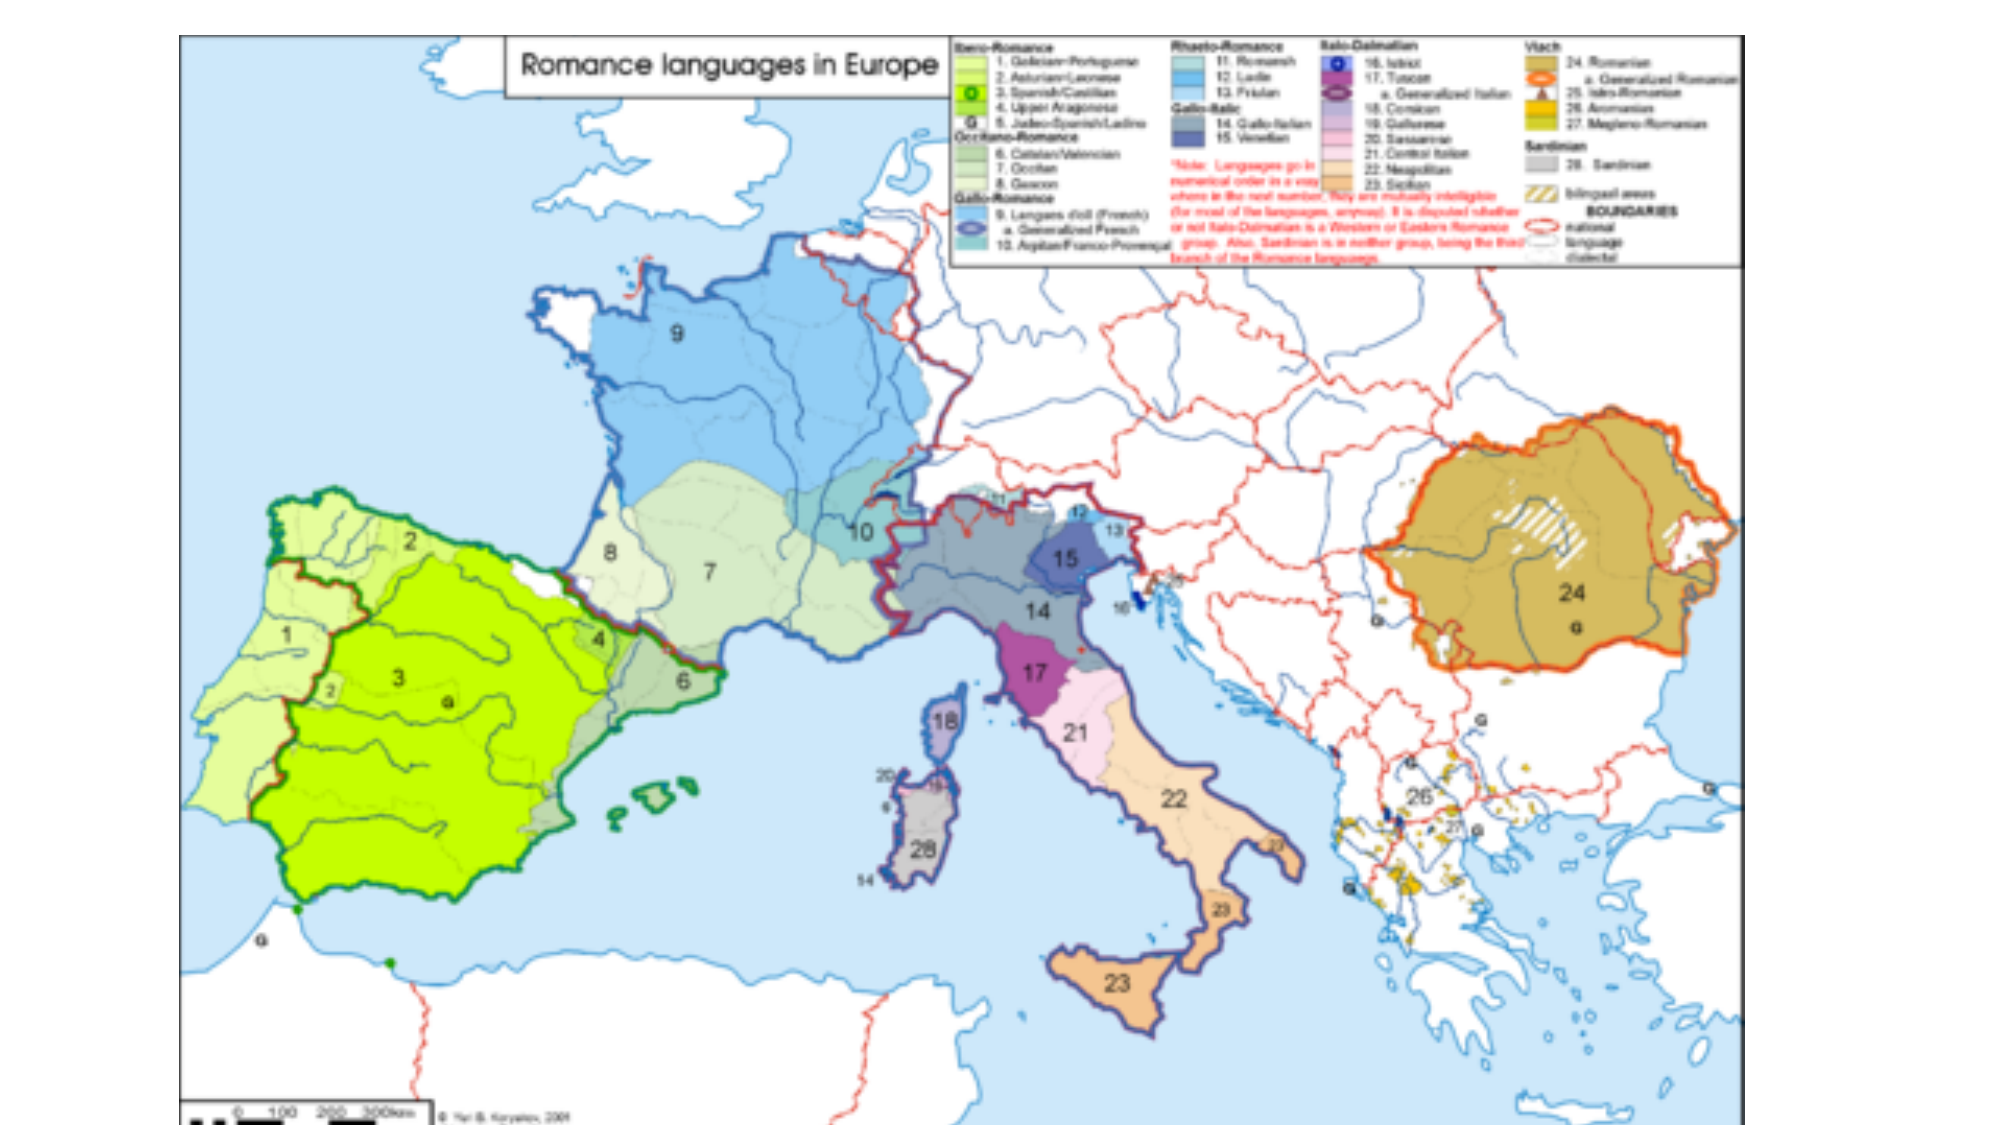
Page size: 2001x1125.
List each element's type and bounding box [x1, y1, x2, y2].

picture [179, 35, 1745, 1125]
